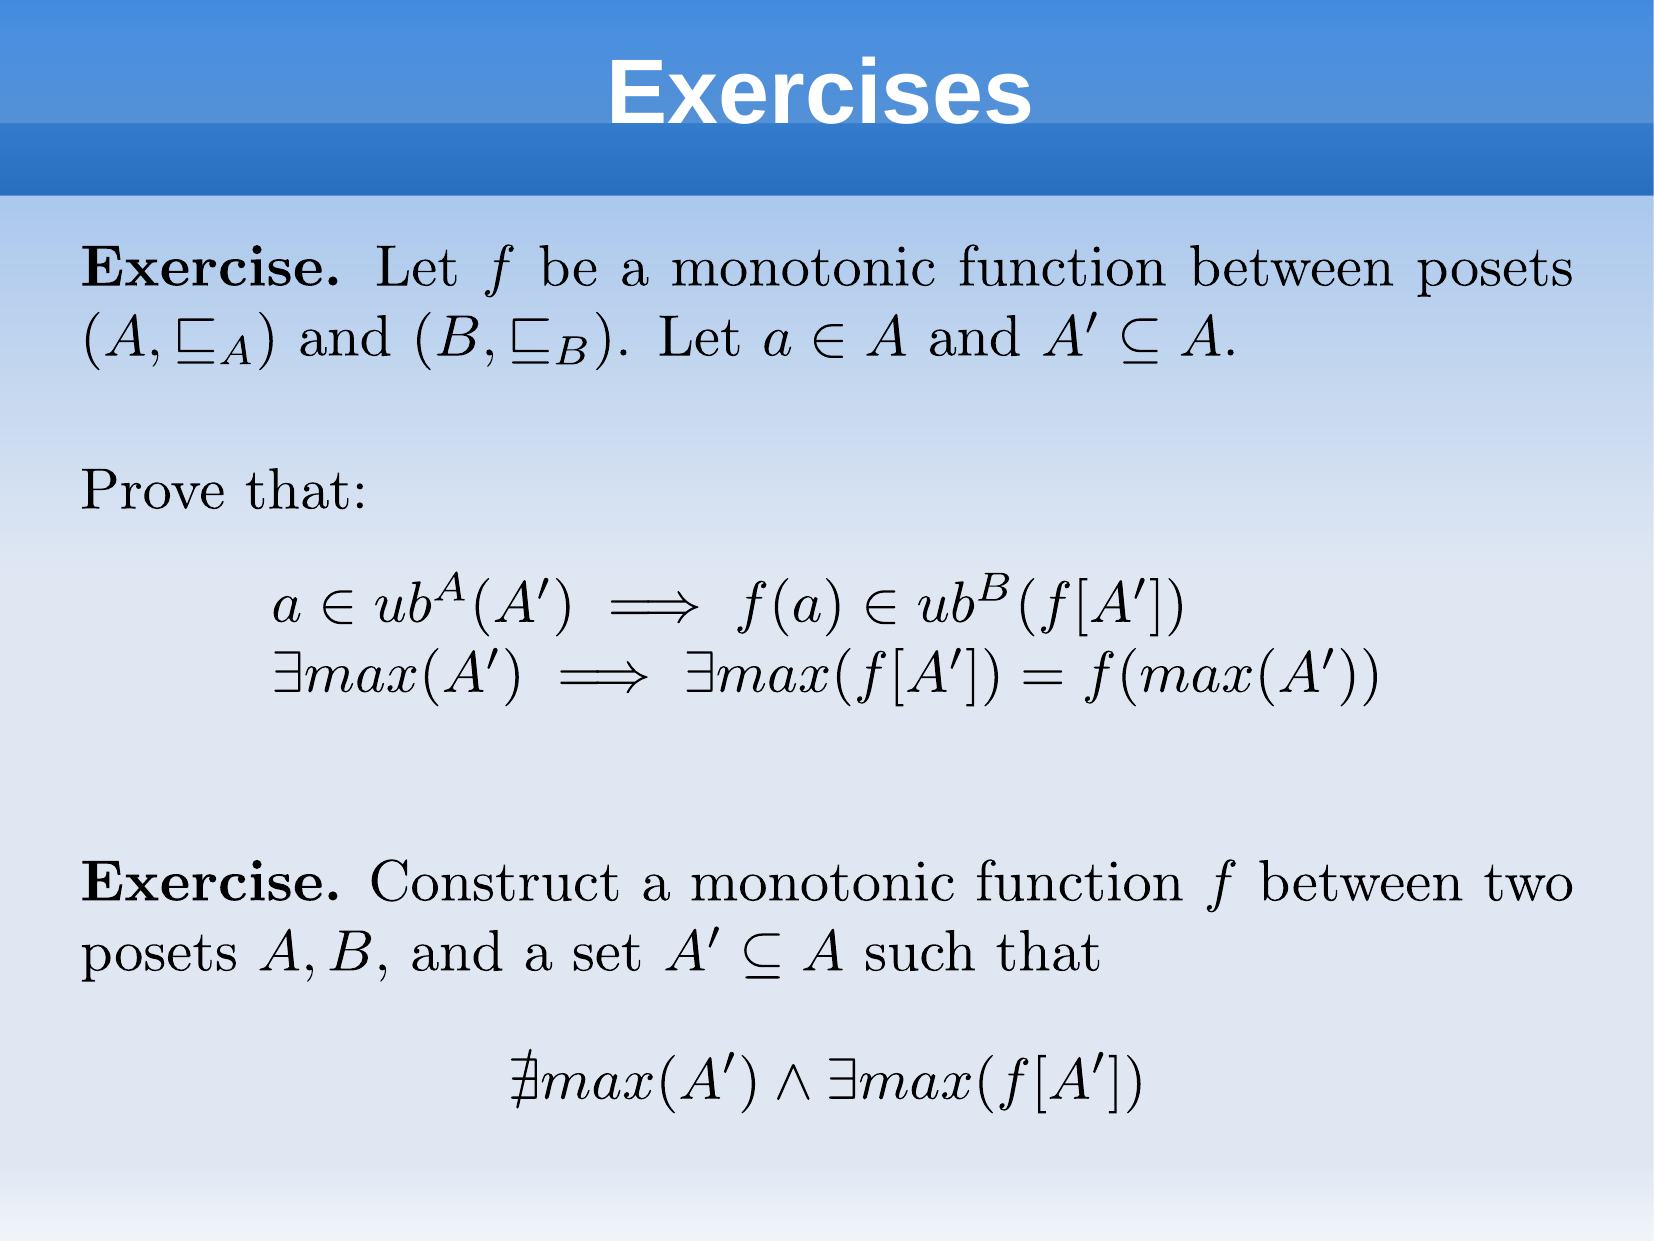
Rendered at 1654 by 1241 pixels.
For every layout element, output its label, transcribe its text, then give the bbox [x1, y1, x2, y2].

picture [0, 0, 1654, 1241]
title Exercises [76, 0, 1565, 188]
